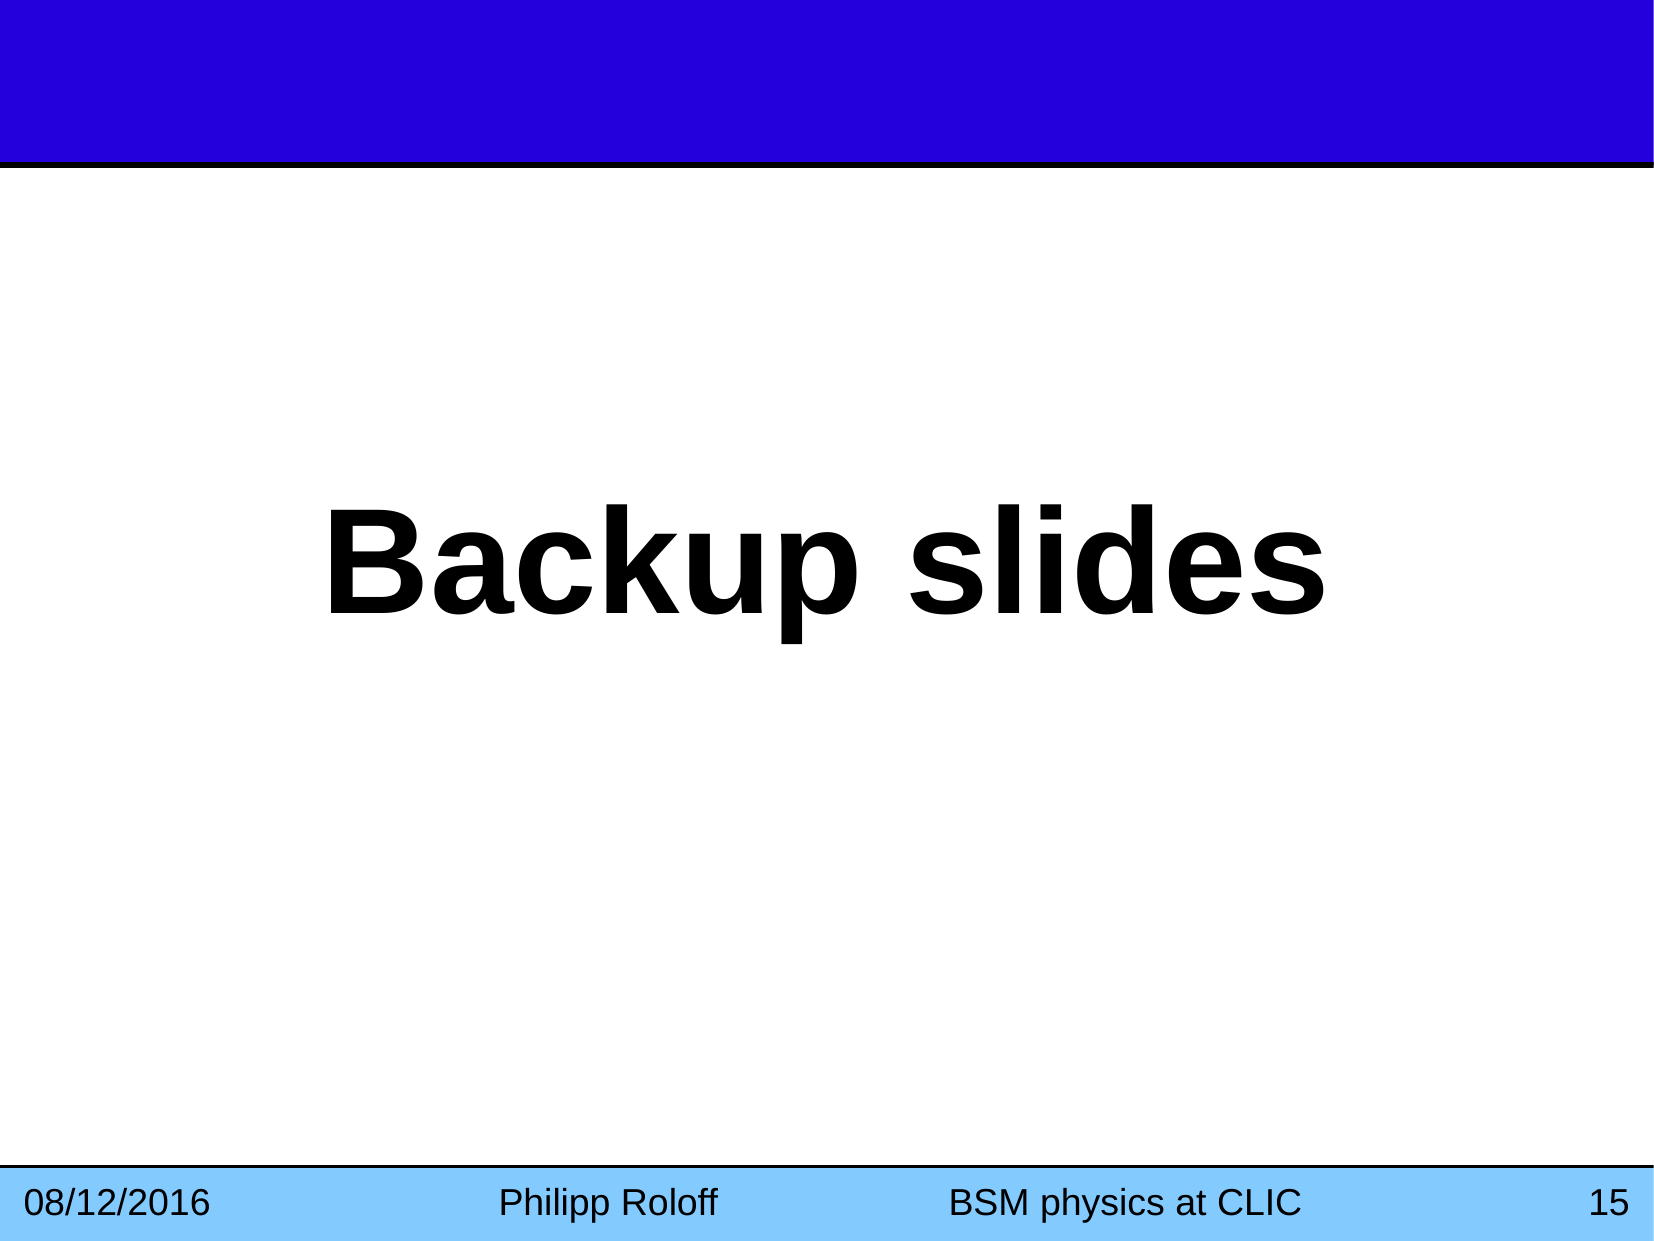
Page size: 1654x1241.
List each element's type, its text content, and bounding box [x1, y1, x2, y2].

subtitle Backup slides [82, 13, 1571, 1109]
